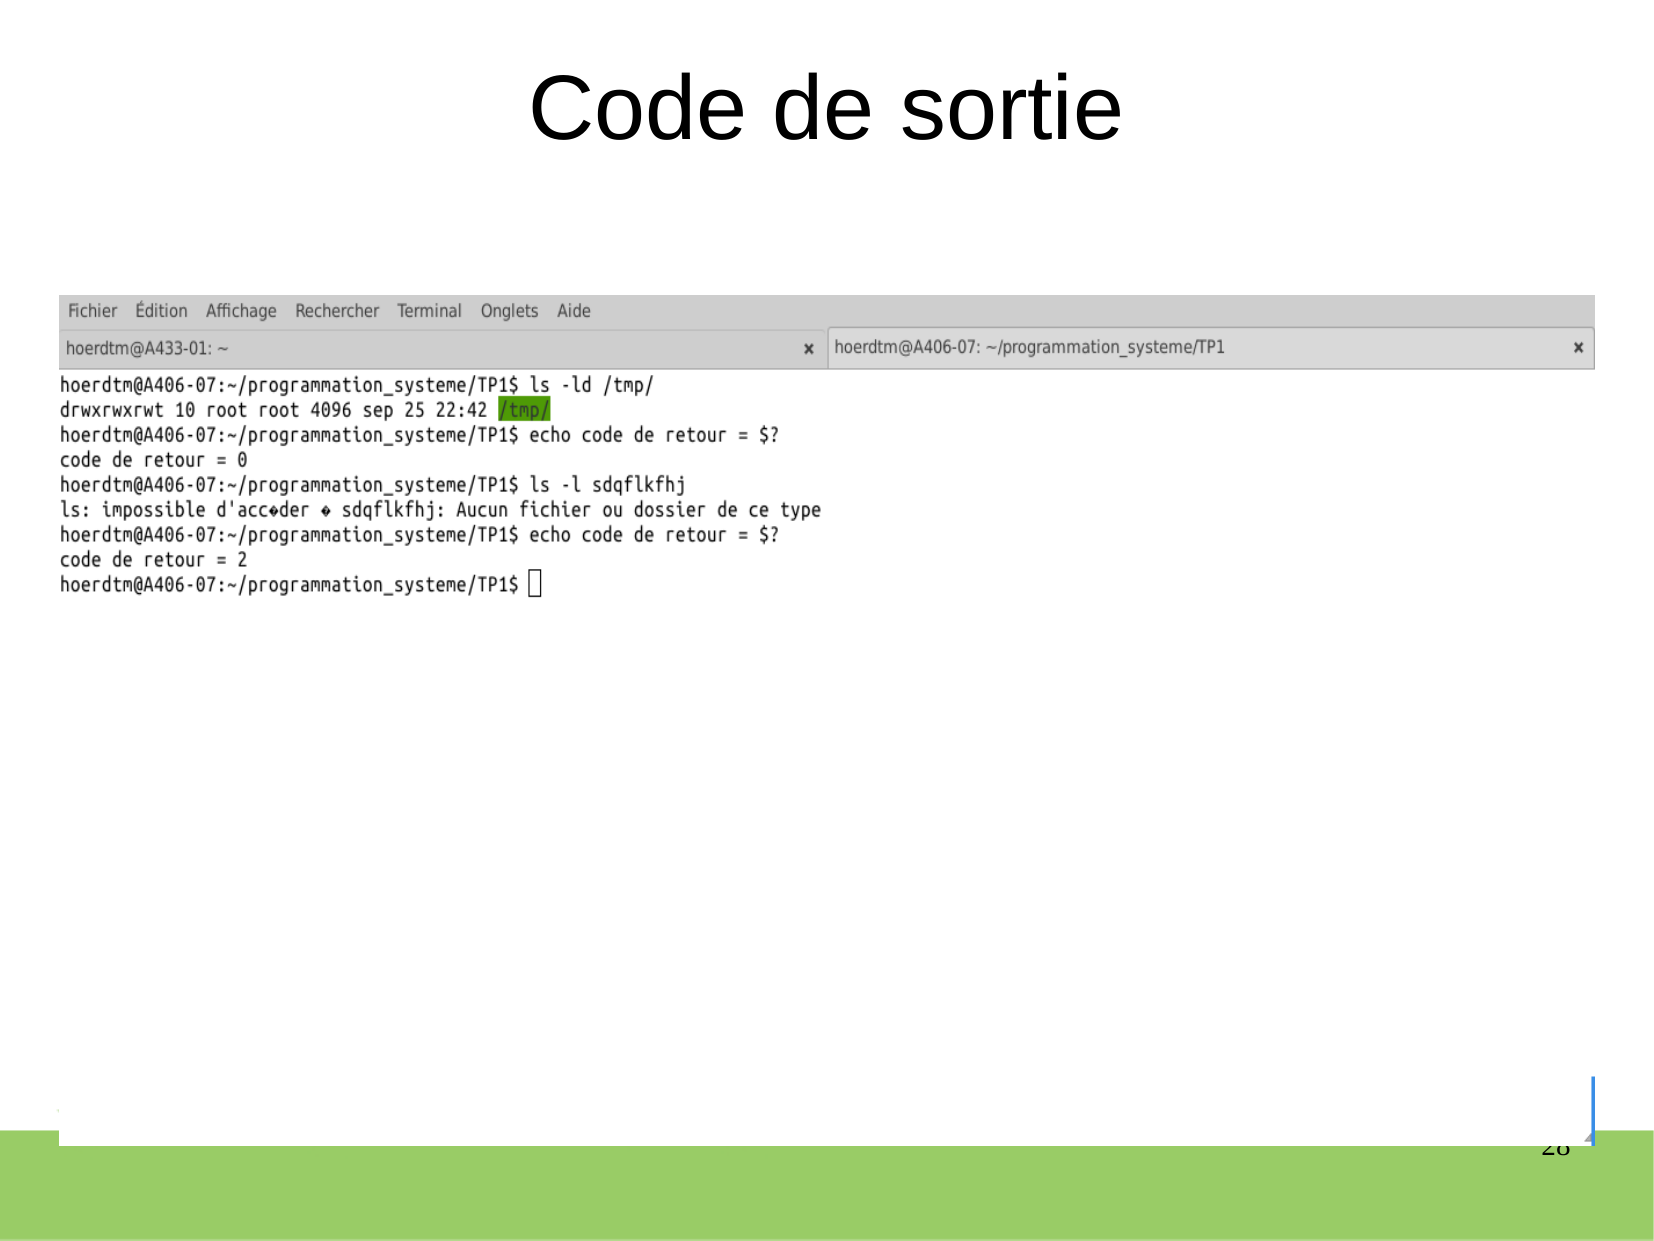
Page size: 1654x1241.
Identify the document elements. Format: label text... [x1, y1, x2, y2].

title Code de sortie [82, 49, 1571, 166]
picture [0, 0, 1654, 1241]
list Exemple [82, 290, 1571, 295]
